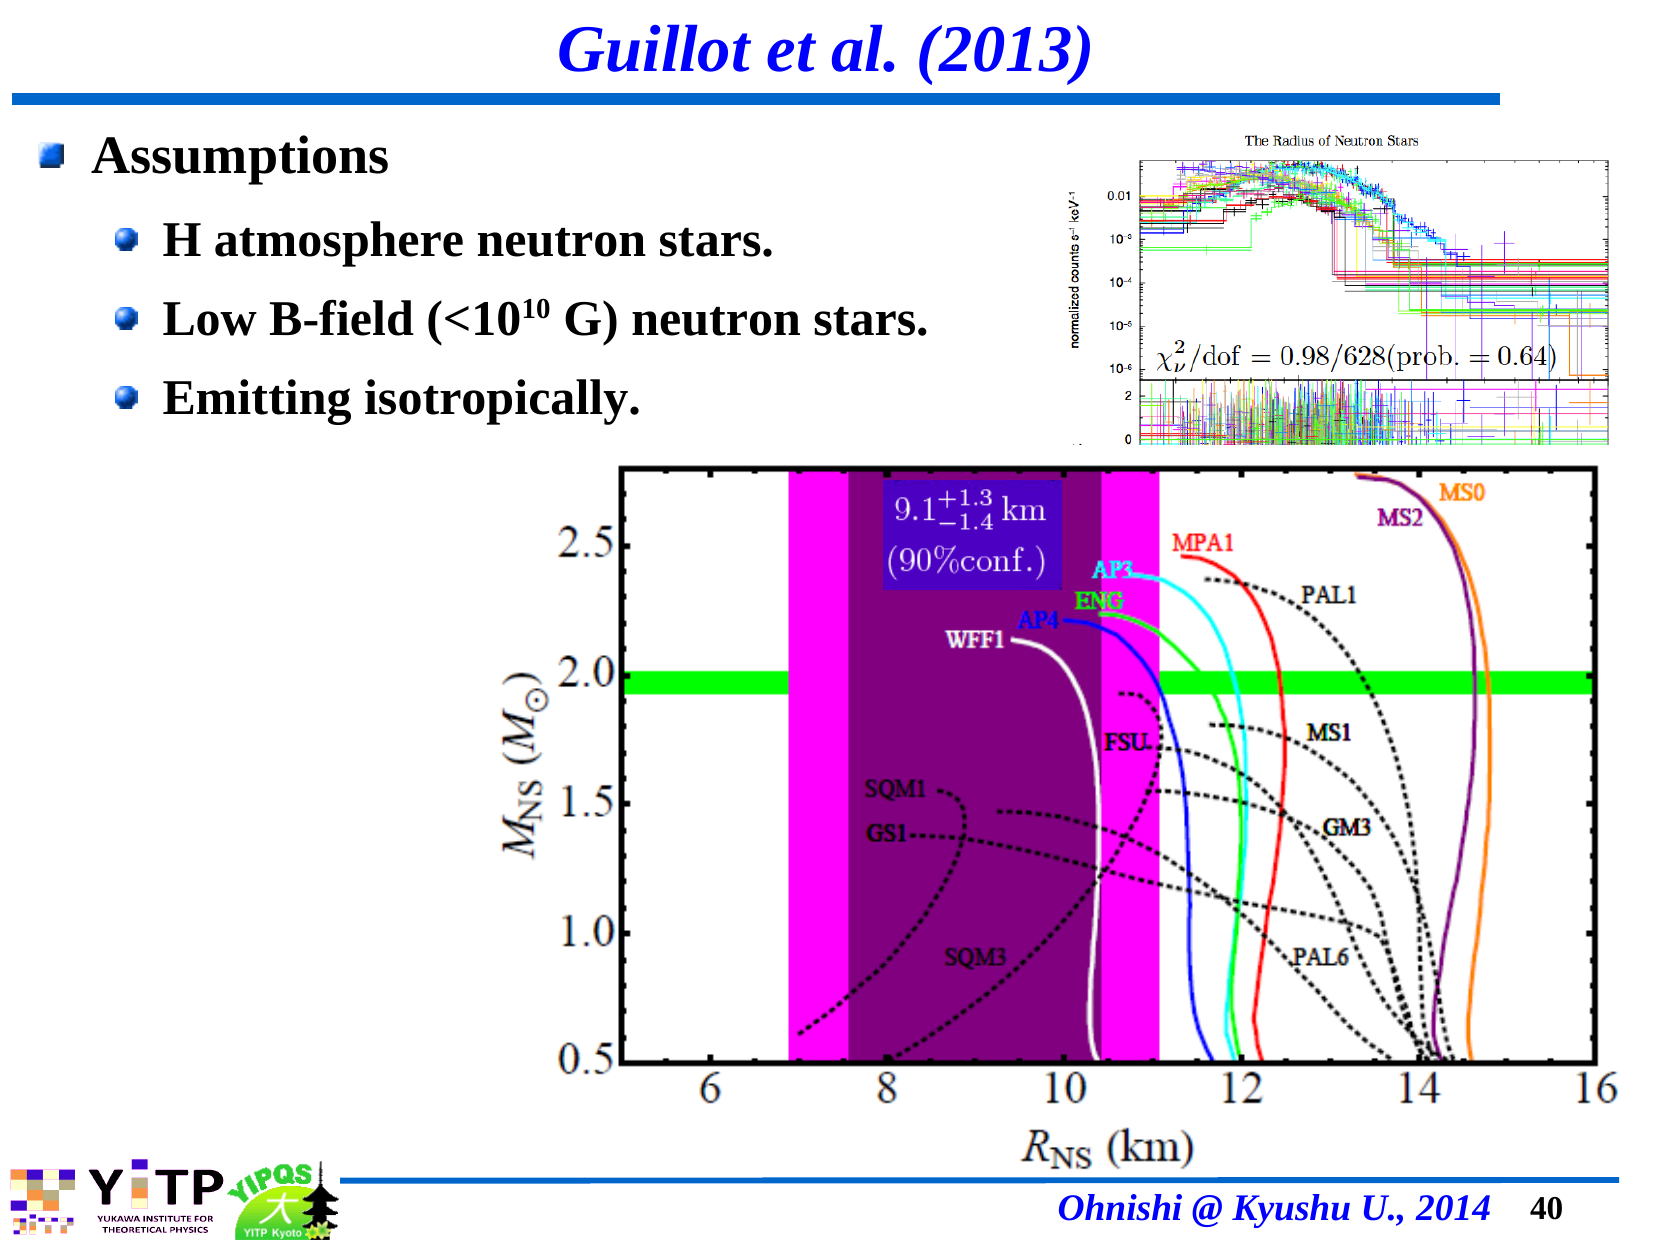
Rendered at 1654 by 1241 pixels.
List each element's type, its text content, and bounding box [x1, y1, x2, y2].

title Guillot et al. (2013) [0, 0, 1654, 99]
picture [480, 124, 1635, 1175]
list Assumptions H atmosphere neutron stars. Low B-field (<1010 G) neutron stars. Emitting isotropically. [20, 124, 1061, 1137]
picture [0, 1154, 340, 1241]
